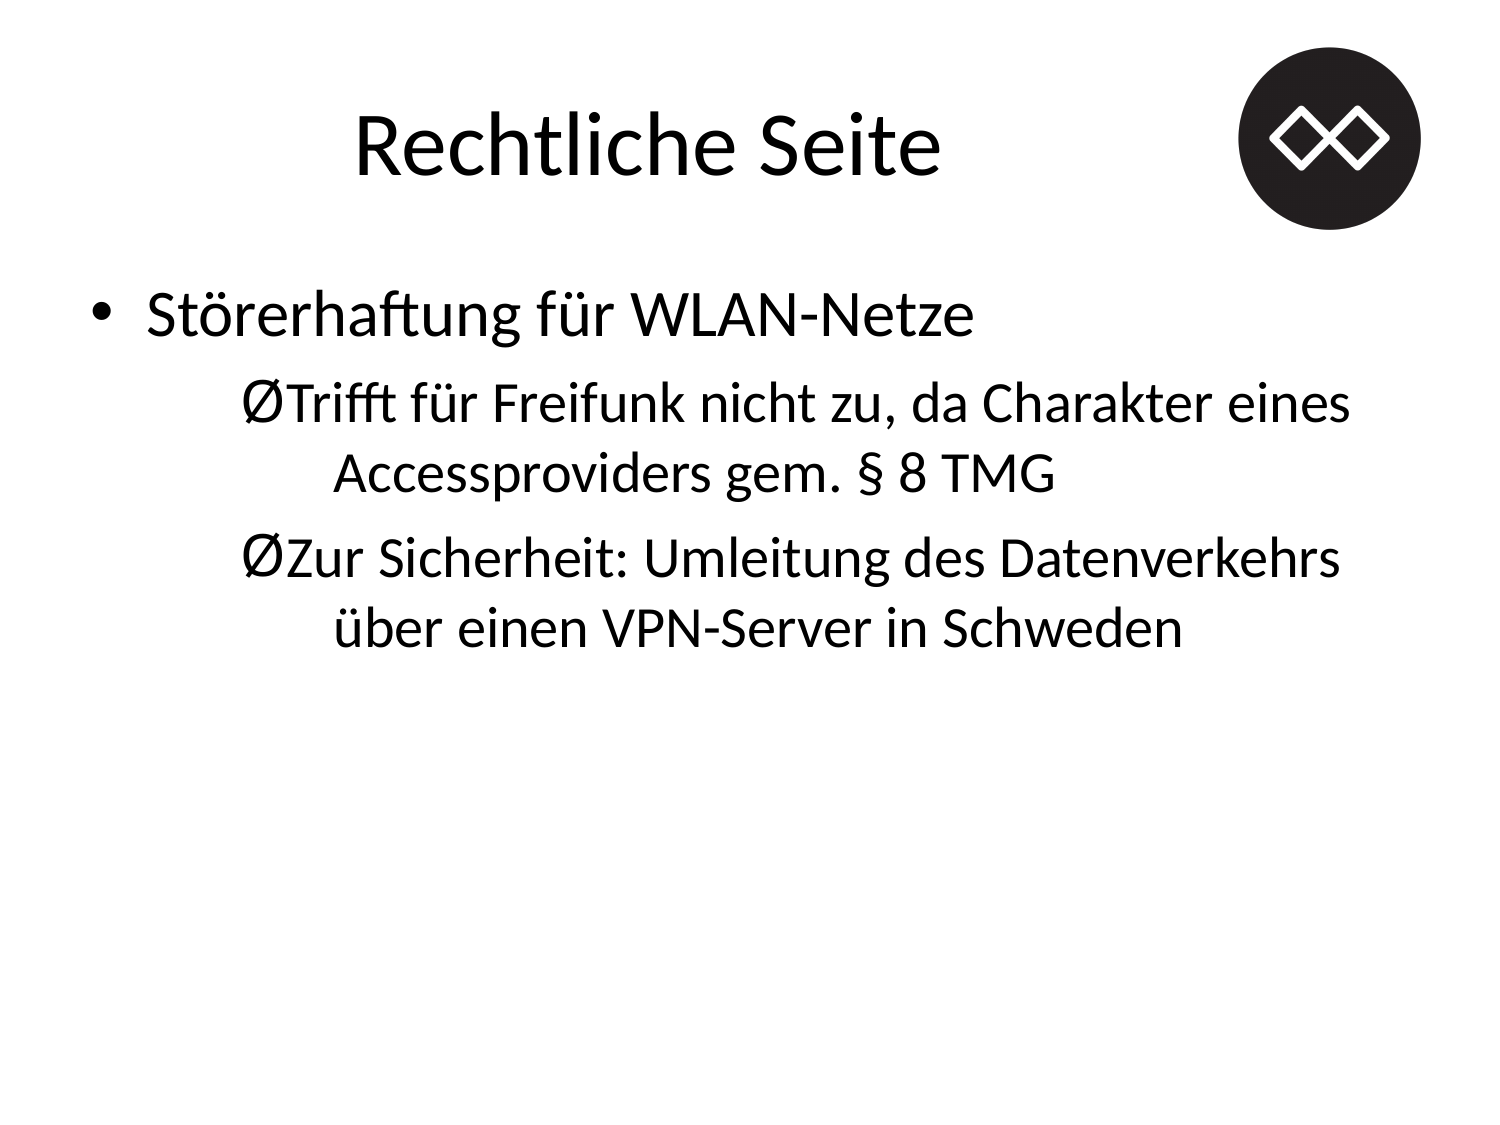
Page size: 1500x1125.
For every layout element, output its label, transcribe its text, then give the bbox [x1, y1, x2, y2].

list Störerhaftung für WLAN-Netze Trifft für Freifunk nicht zu, da Charakter eines Accessproviders gem. § 8 TMG Zur Sicherheit: Umleitung des Datenverkehrs über einen VPN-Server in Schweden [75, 262, 1426, 1005]
title Rechtliche Seite [75, 45, 1223, 233]
